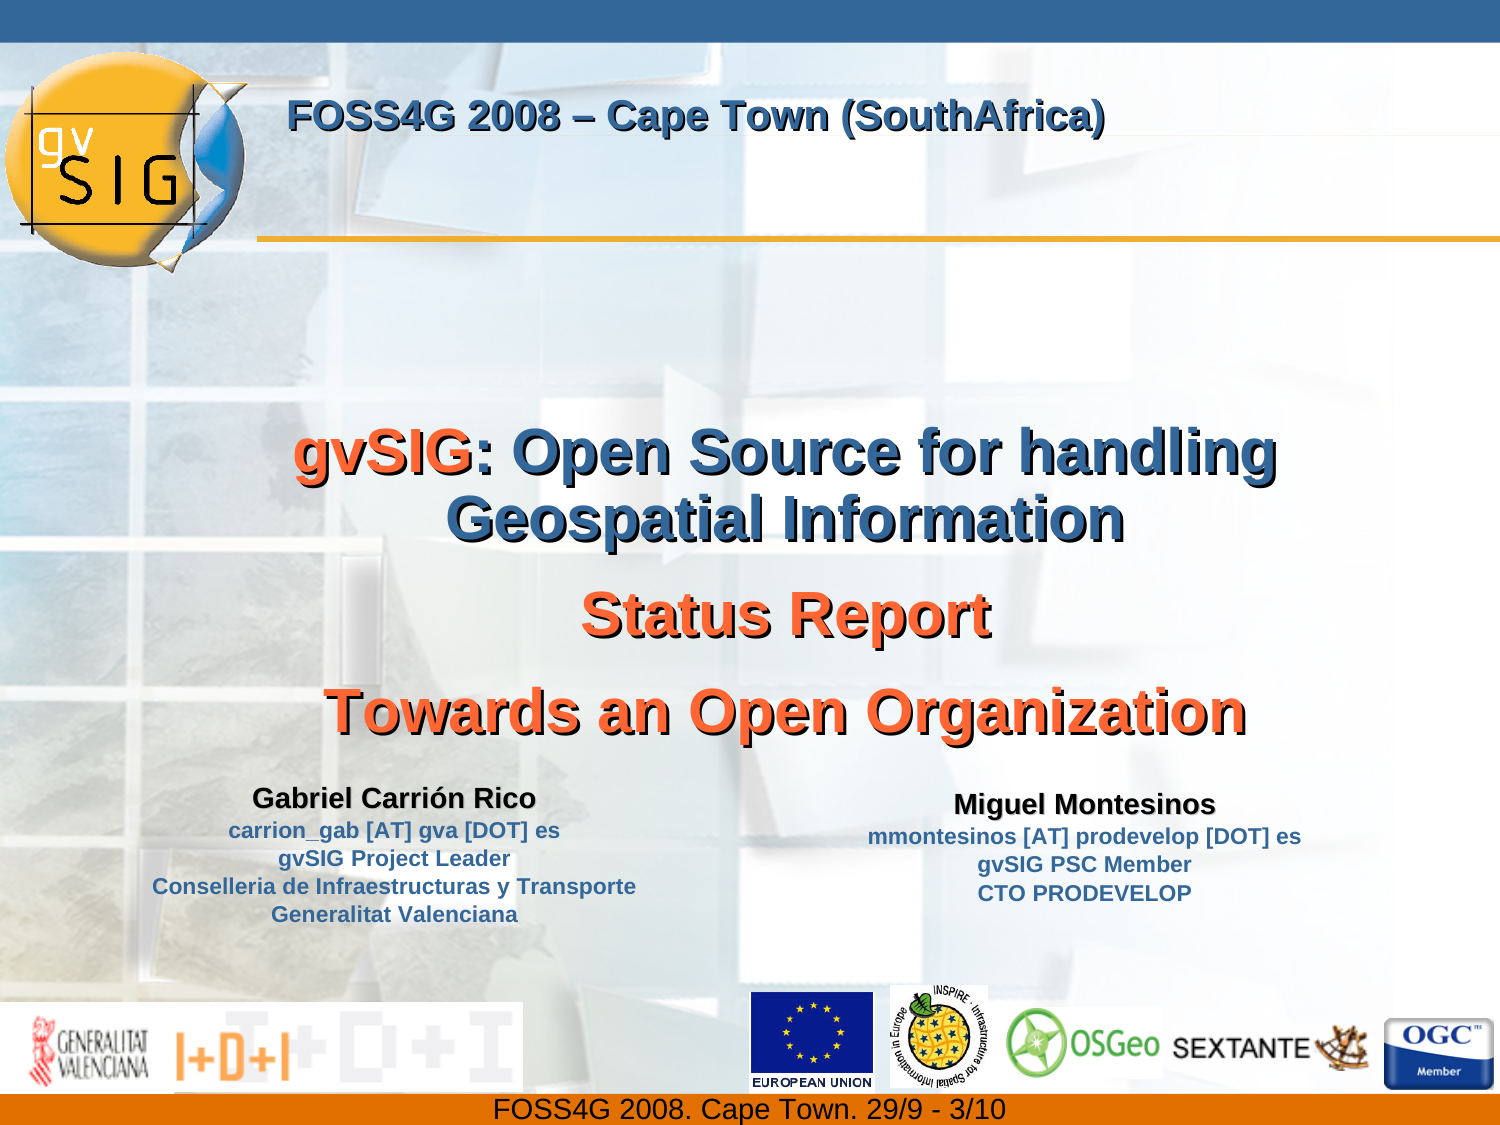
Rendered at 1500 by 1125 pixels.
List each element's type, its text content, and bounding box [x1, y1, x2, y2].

picture [1171, 1023, 1375, 1071]
text_box gvSIG: Open Source for handling Geospatial Information Status Report Towards an Open Organization [158, 411, 1414, 780]
text_box Miguel Montesinos mmontesinos [AT] prodevelop [DOT] es gvSIG PSC Member CTO PRODEVELOP [731, 780, 1438, 976]
picture [1003, 1007, 1163, 1079]
picture [0, 1002, 523, 1094]
picture [0, 49, 250, 276]
text_box Gabriel Carrión Rico carrion_gab [AT] gva [DOT] es gvSIG Project Leader Conselleria de Infraestructuras y Transporte Generalitat Valenciana [41, 774, 748, 970]
picture [749, 992, 875, 1093]
picture [890, 985, 988, 1088]
picture [1384, 1018, 1494, 1090]
text_box FOSS4G 2008 – Cape Town (SouthAfrica) [271, 86, 1500, 150]
